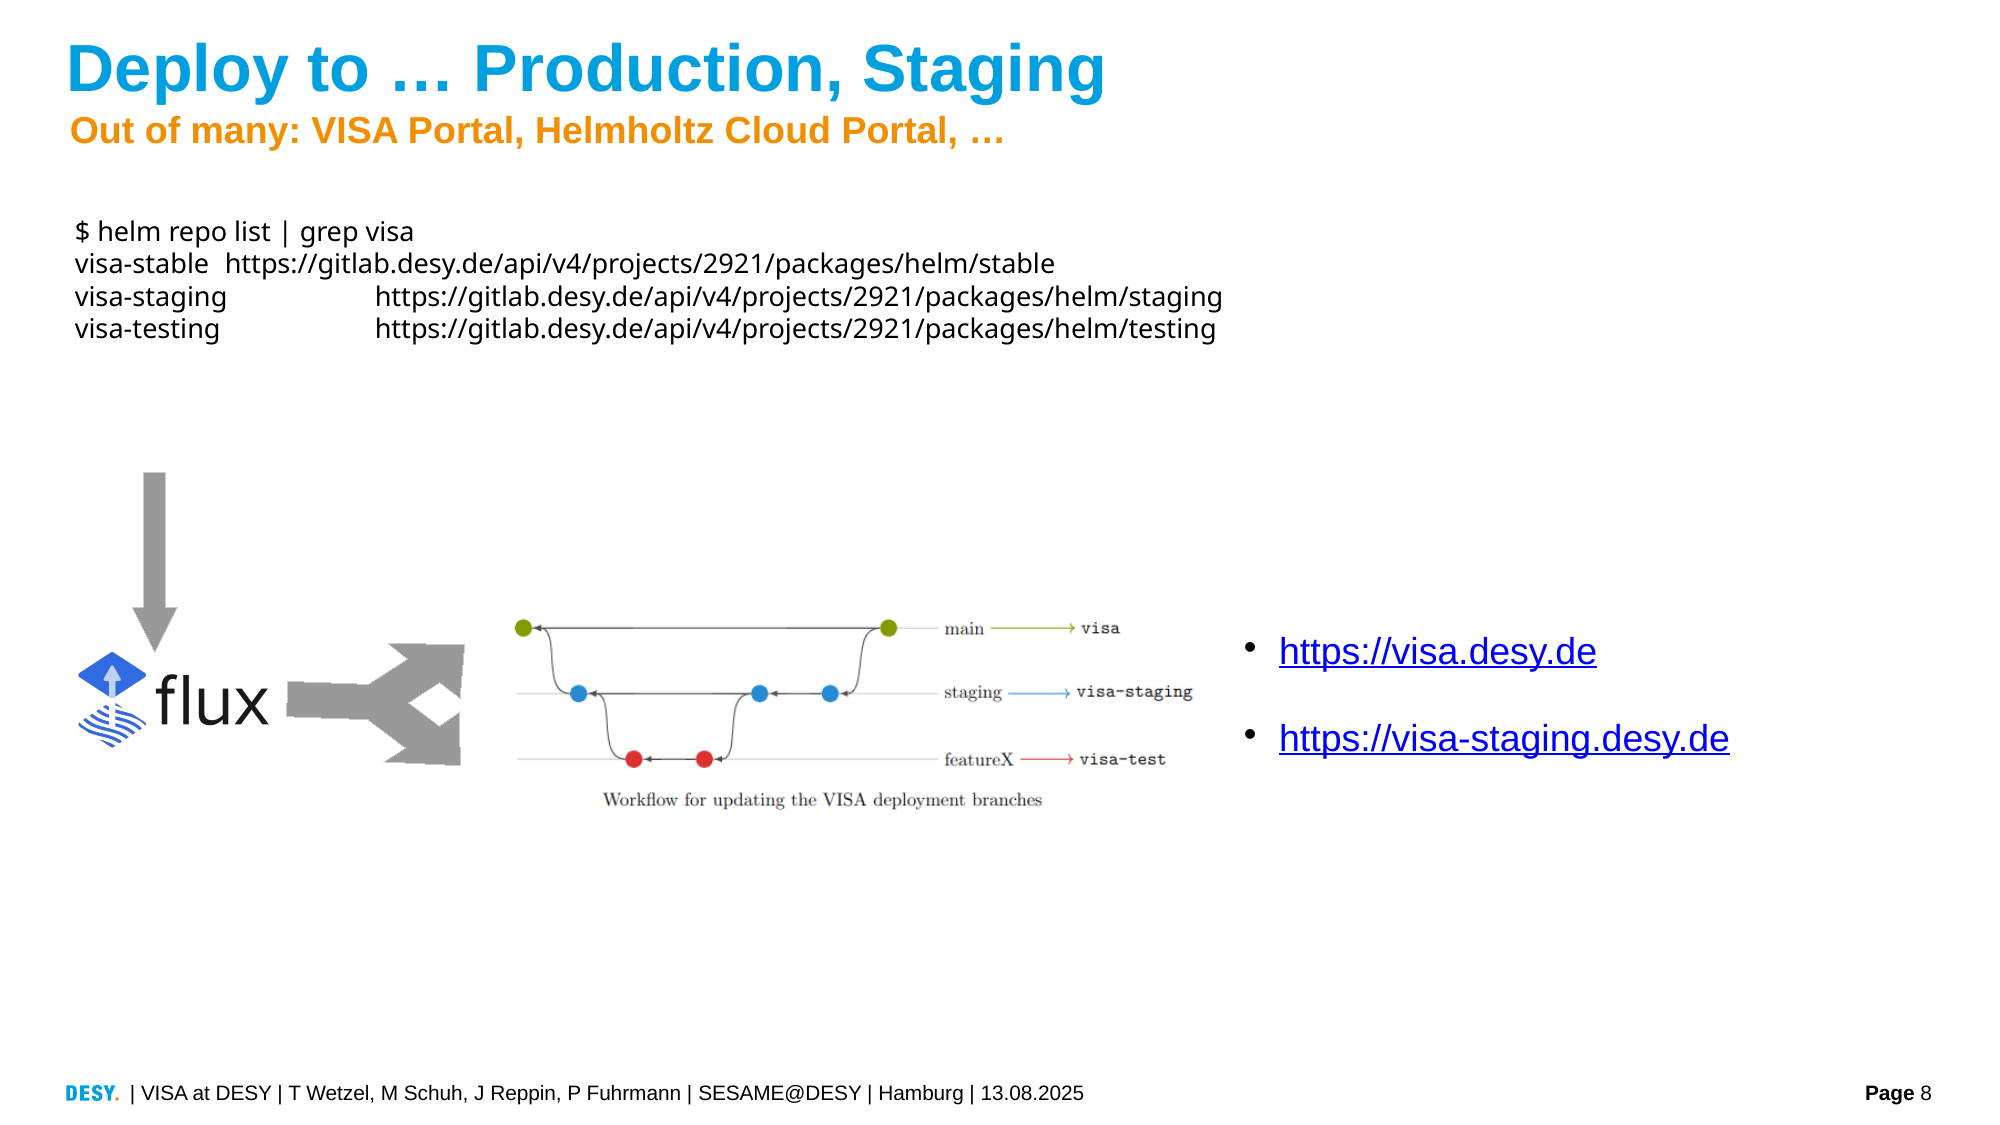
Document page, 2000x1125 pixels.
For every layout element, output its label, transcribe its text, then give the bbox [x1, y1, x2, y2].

text_box [286, 643, 465, 766]
text_box $ helm repo list | grep visa visa-stable https://gitlab.desy.de/api/v4/projects/2921/packages/helm/stable visa-staging https://gitlab.desy.de/api/v4/projects/2921/packages/helm/staging visa-testing https://gitlab.desy.de/api/v4/projects/2921/packages/helm/testing [59, 206, 1260, 389]
text_box [132, 472, 178, 653]
text_box https://visa.desy.de https://visa-staging.desy.de [1228, 619, 1799, 760]
text_box Deploy to … Production, Staging [66, 33, 1932, 99]
picture [477, 590, 1229, 839]
picture [75, 649, 272, 751]
text_box Out of many: VISA Portal, Helmholtz Cloud Portal, … [54, 99, 1974, 156]
